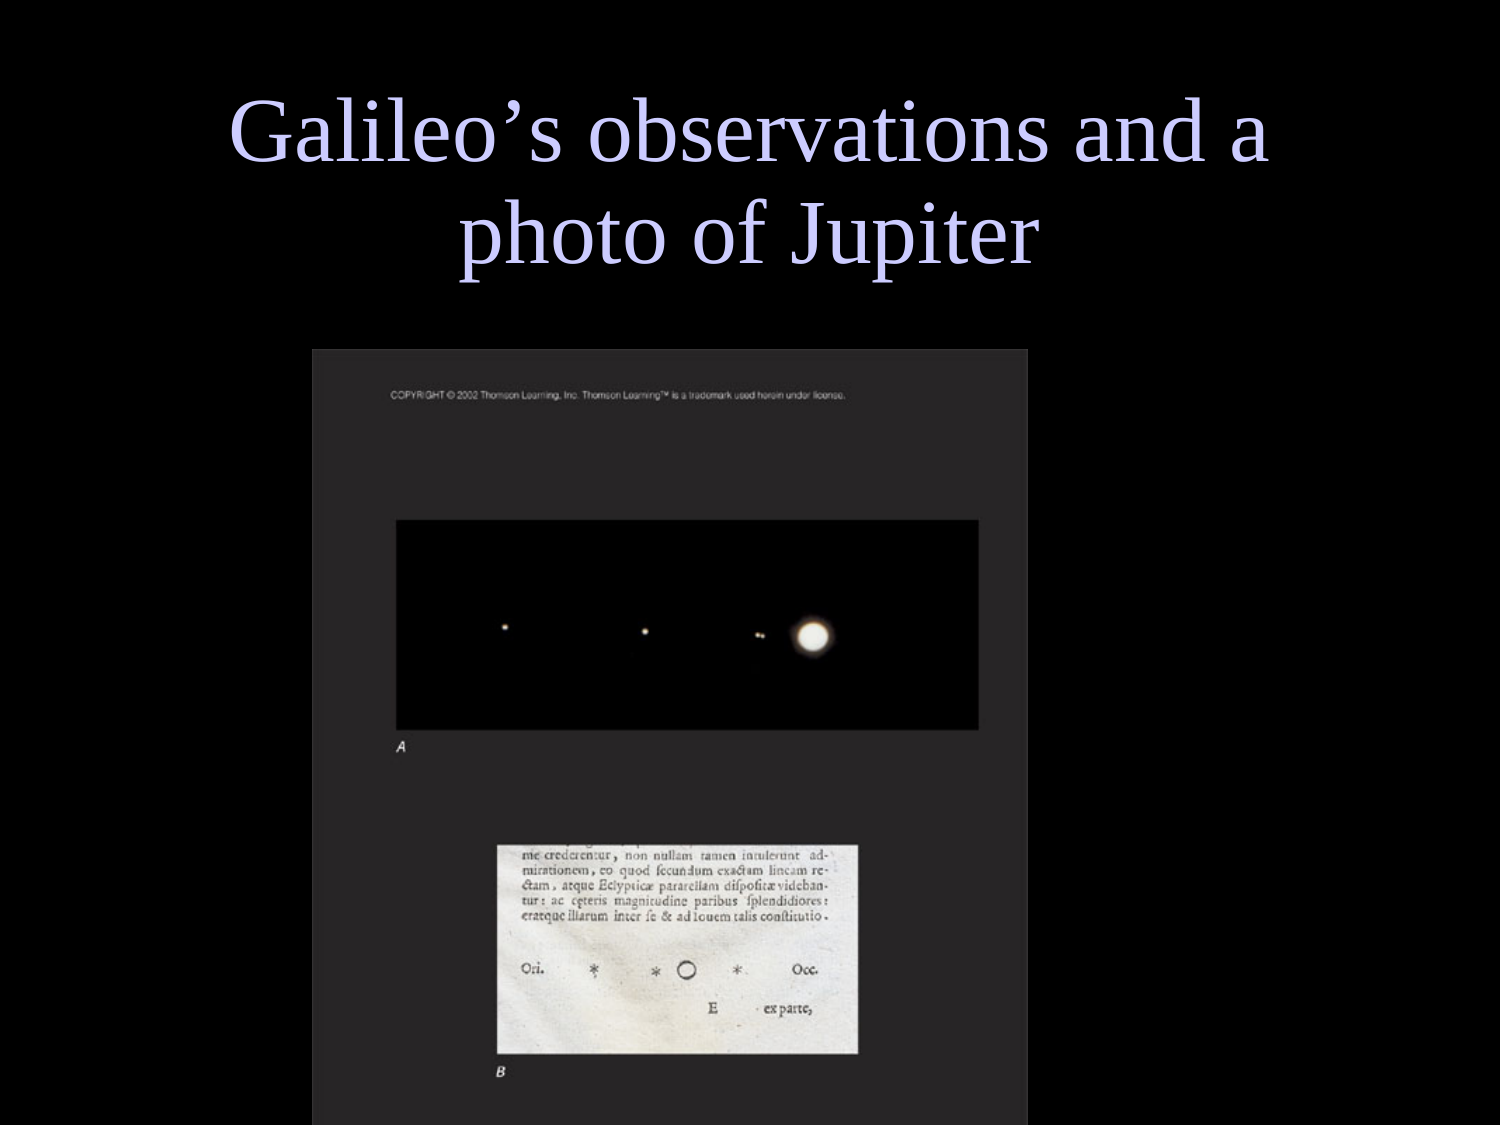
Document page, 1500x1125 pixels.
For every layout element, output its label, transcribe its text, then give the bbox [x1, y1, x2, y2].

title Galileo’s observations and a photo of Jupiter [112, 72, 1388, 291]
picture [312, 349, 1028, 1125]
